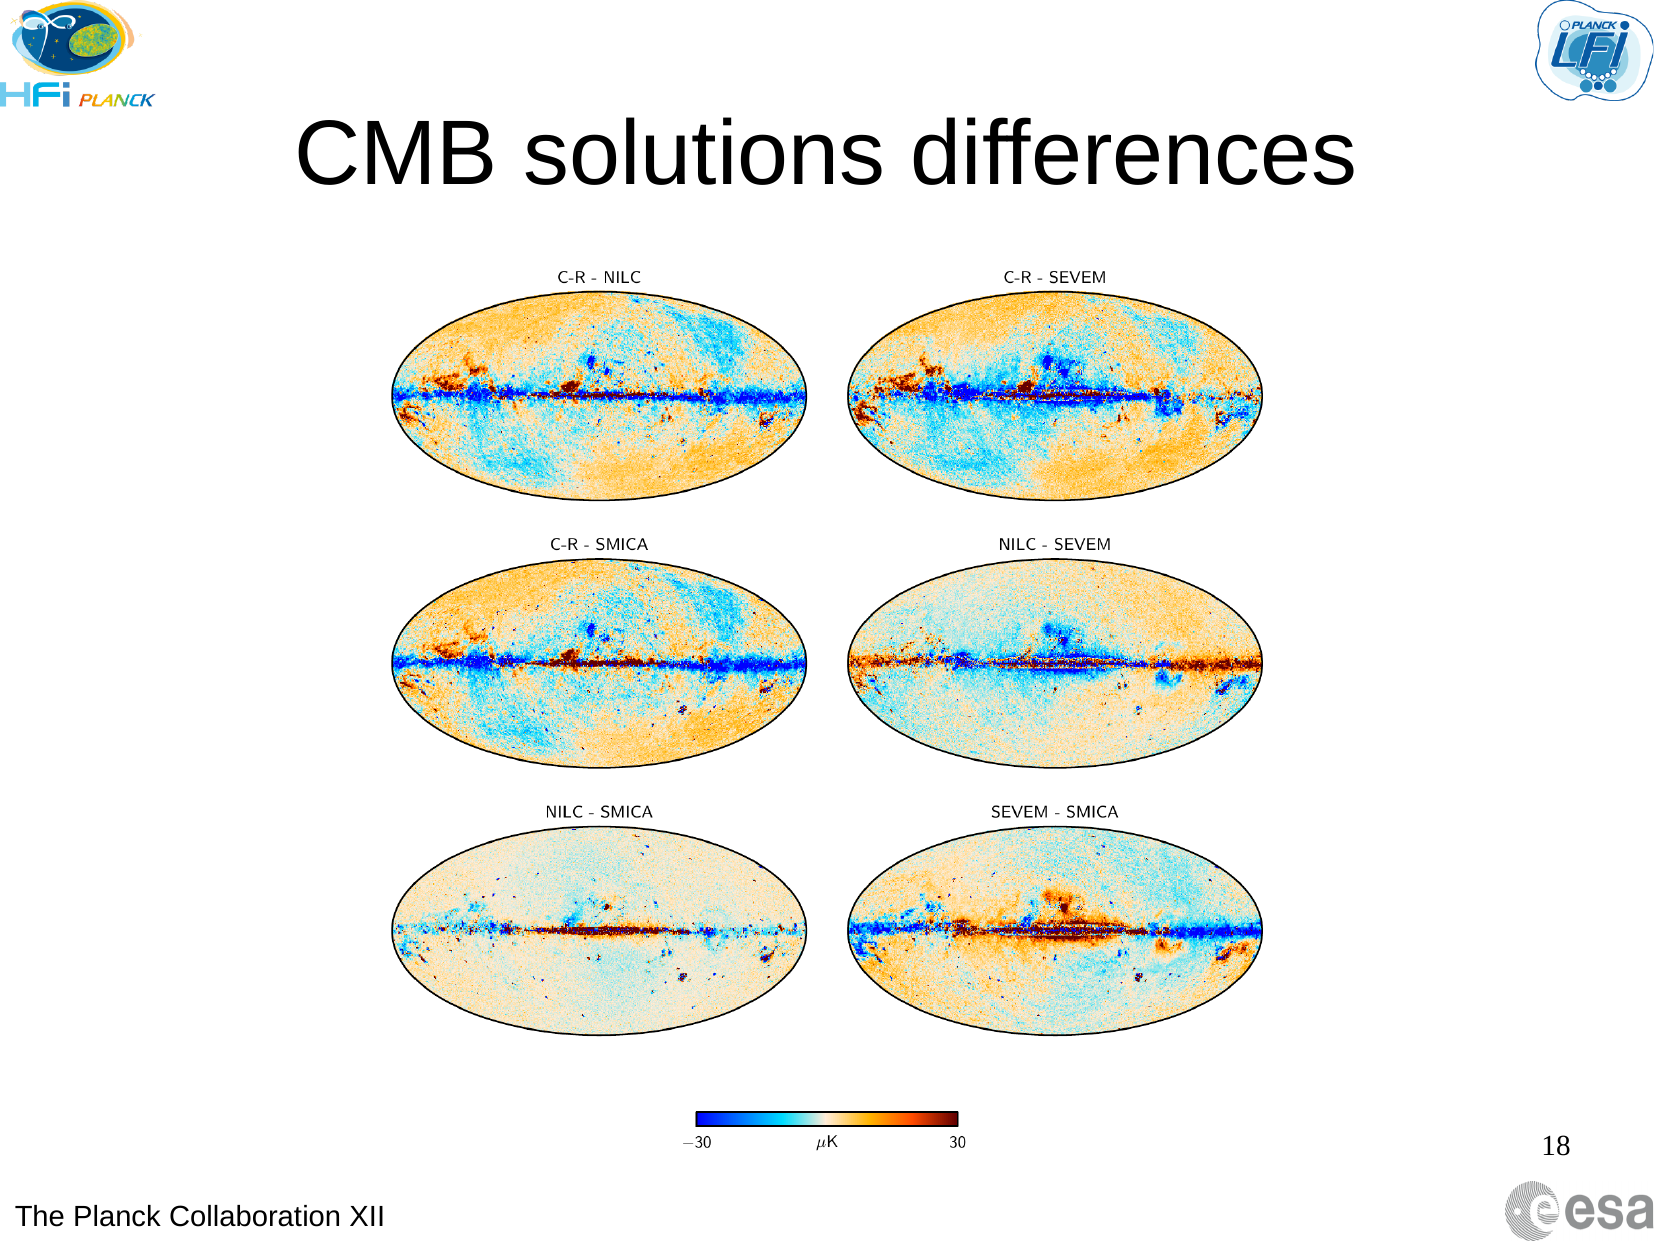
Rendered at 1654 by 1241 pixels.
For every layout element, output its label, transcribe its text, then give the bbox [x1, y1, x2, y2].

text_box The Planck Collaboration XII [0, 1192, 402, 1241]
picture [377, 265, 1277, 1152]
title CMB solutions differences [82, 49, 1571, 257]
picture [0, 0, 156, 108]
picture [1535, 0, 1654, 101]
picture [1505, 1181, 1654, 1241]
